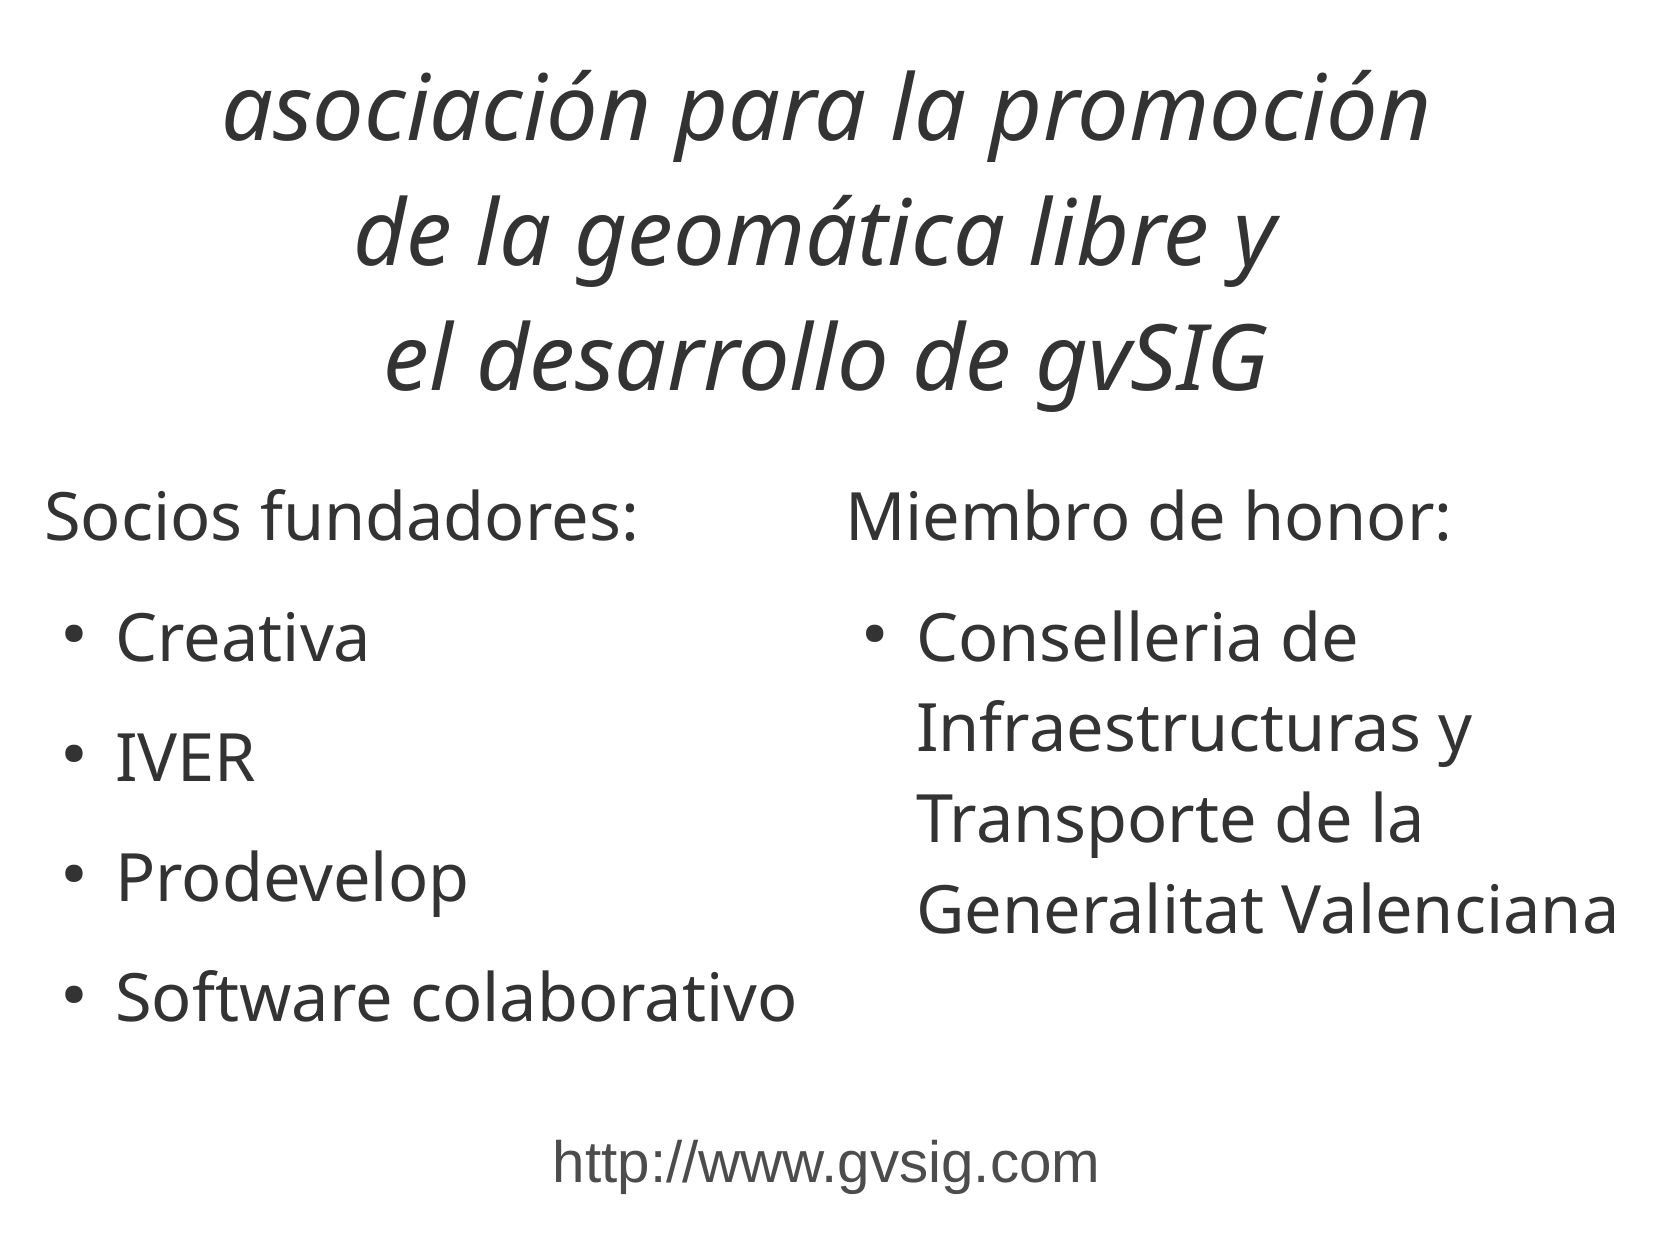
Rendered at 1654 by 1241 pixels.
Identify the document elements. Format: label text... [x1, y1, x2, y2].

list Miembro de honor: Conselleria de Infraestructuras y Transporte de la Generalitat Valenciana [845, 469, 1625, 1078]
title asociación para la promoción de la geomática libre y el desarrollo de gvSIG [82, 58, 1571, 401]
list Socios fundadores: Creativa IVER Prodevelop Software colaborativo [44, 469, 827, 1093]
text_box http://www.gvsig.com [406, 1122, 1248, 1202]
